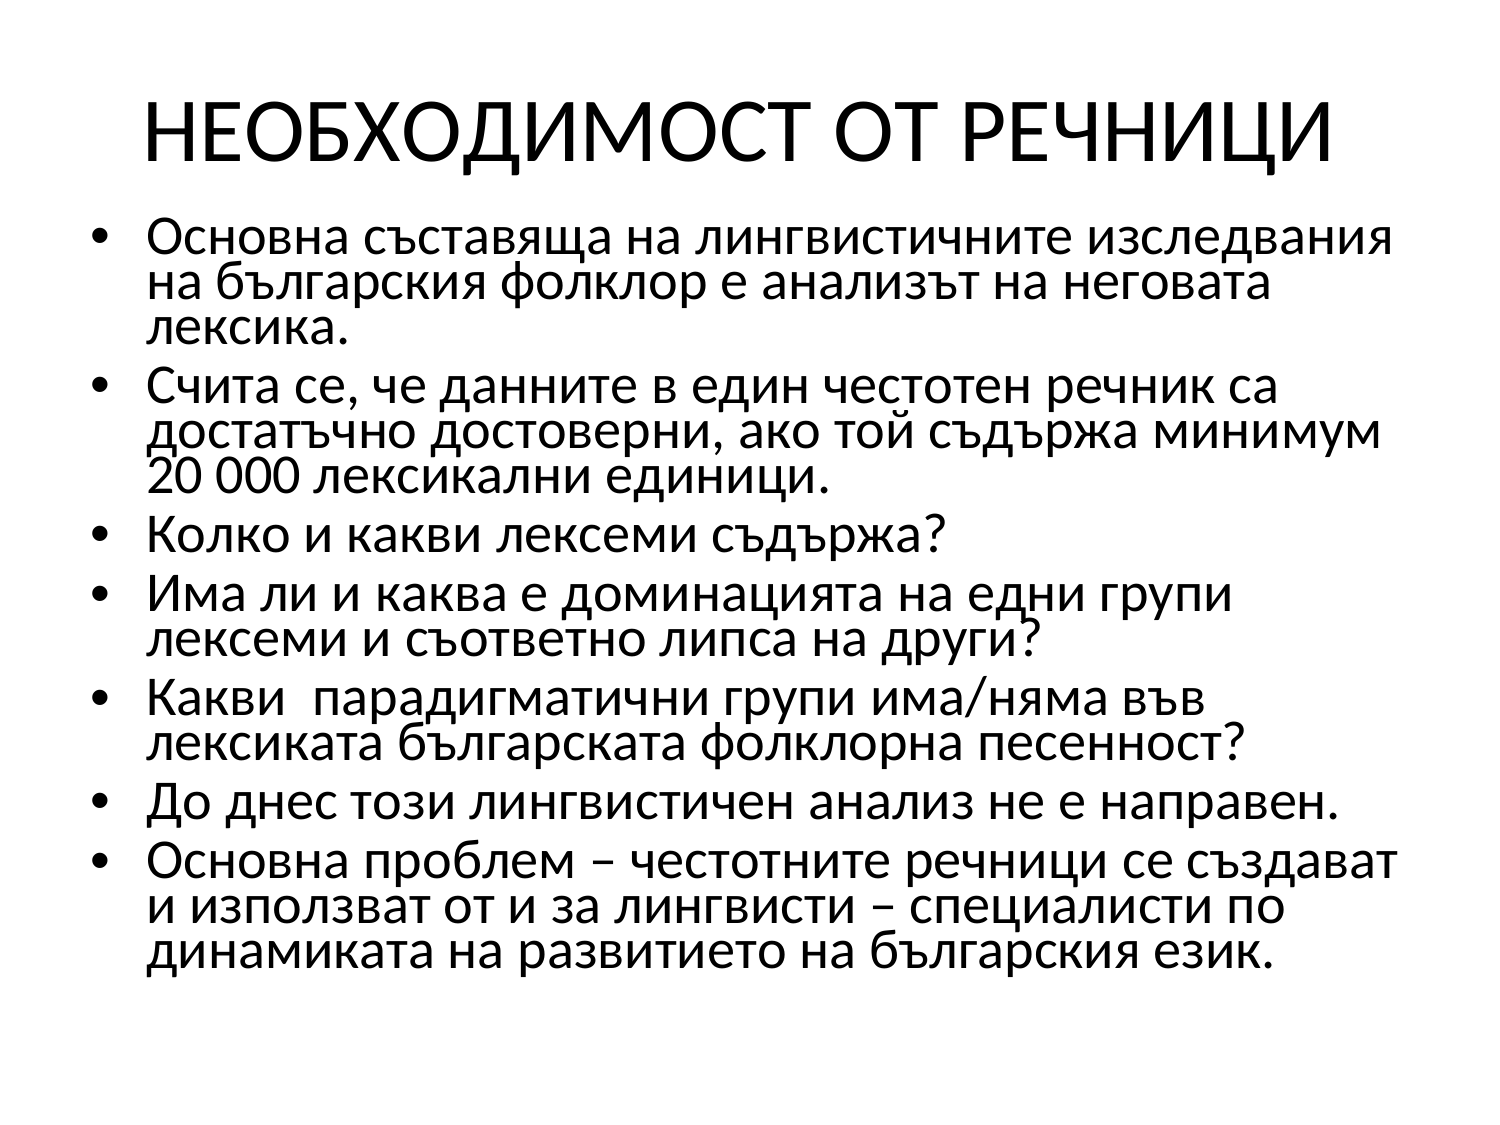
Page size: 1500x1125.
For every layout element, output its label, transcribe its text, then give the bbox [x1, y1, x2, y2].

title НЕОБХОДИМОСТ ОТ РЕЧНИЦИ [75, 45, 1426, 210]
list Основна съставяща на лингвистичните изследвания на българския фолклор е анализът на неговата лексика. Счита се, че данните в един честотен речник са достатъчно достоверни, ако той съдържа минимум 20 000 лексикални единици. Колко и какви лексеми съдържа? Има ли и каква е доминацията на едни групи лексеми и съответно липса на други? Какви парадигматични групи има/няма във лексиката българската фолклорна песенност? До днес този лингвистичен анализ не е направен. Основна проблем – честотните речници се създават и използват от и за лингвисти – специалисти по динамиката на развитието на българския език. [75, 210, 1426, 1125]
